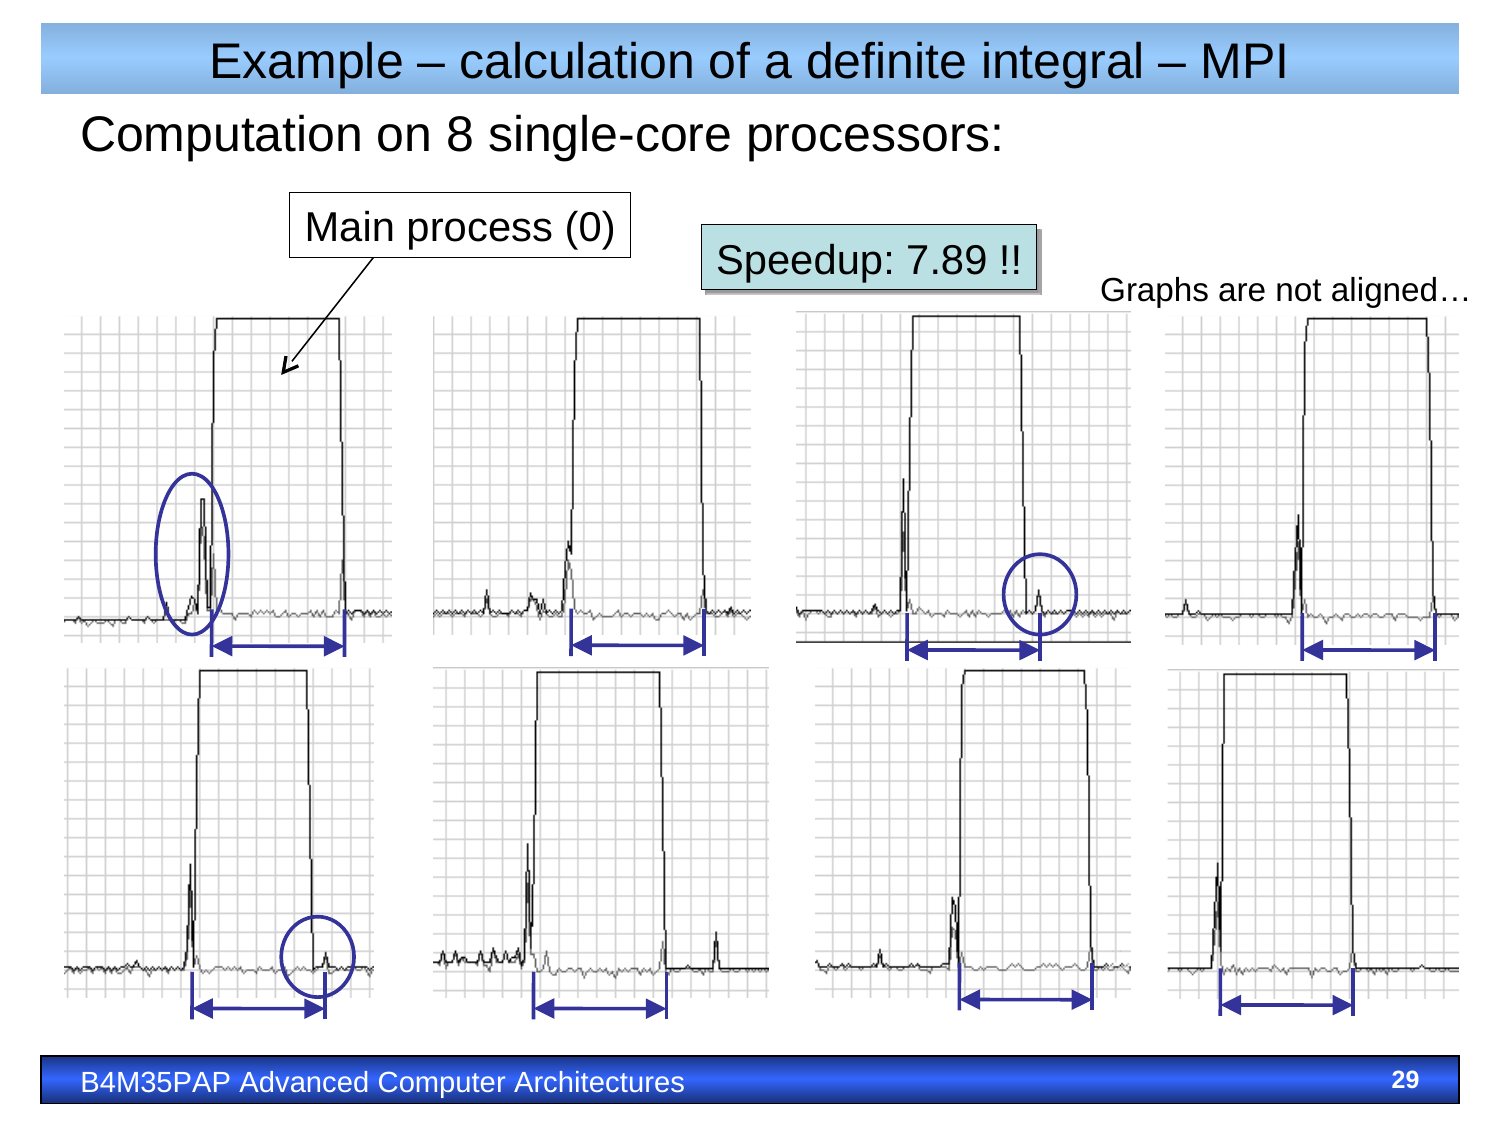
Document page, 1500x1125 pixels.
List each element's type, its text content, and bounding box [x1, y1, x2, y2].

text_box [281, 258, 373, 375]
list Computation on 8 single-core processors: [909, 643, 1038, 650]
picture [284, 919, 352, 995]
picture [433, 667, 769, 998]
picture [158, 476, 226, 632]
list Computation on 8 single-core processors: [64, 93, 1436, 1000]
picture [796, 311, 1131, 643]
picture [1006, 557, 1074, 632]
picture [433, 315, 751, 635]
title Example – calculation of a definite integral – MPI [41, 23, 1459, 94]
picture [1167, 669, 1459, 999]
text_box Main process (0) [289, 192, 631, 258]
text_box Speedup: 7.89 !! [701, 224, 1037, 290]
picture [815, 667, 1131, 998]
picture [64, 667, 374, 998]
text_box Graphs are not aligned… [1085, 260, 1487, 316]
picture [64, 315, 392, 643]
picture [1165, 316, 1459, 646]
